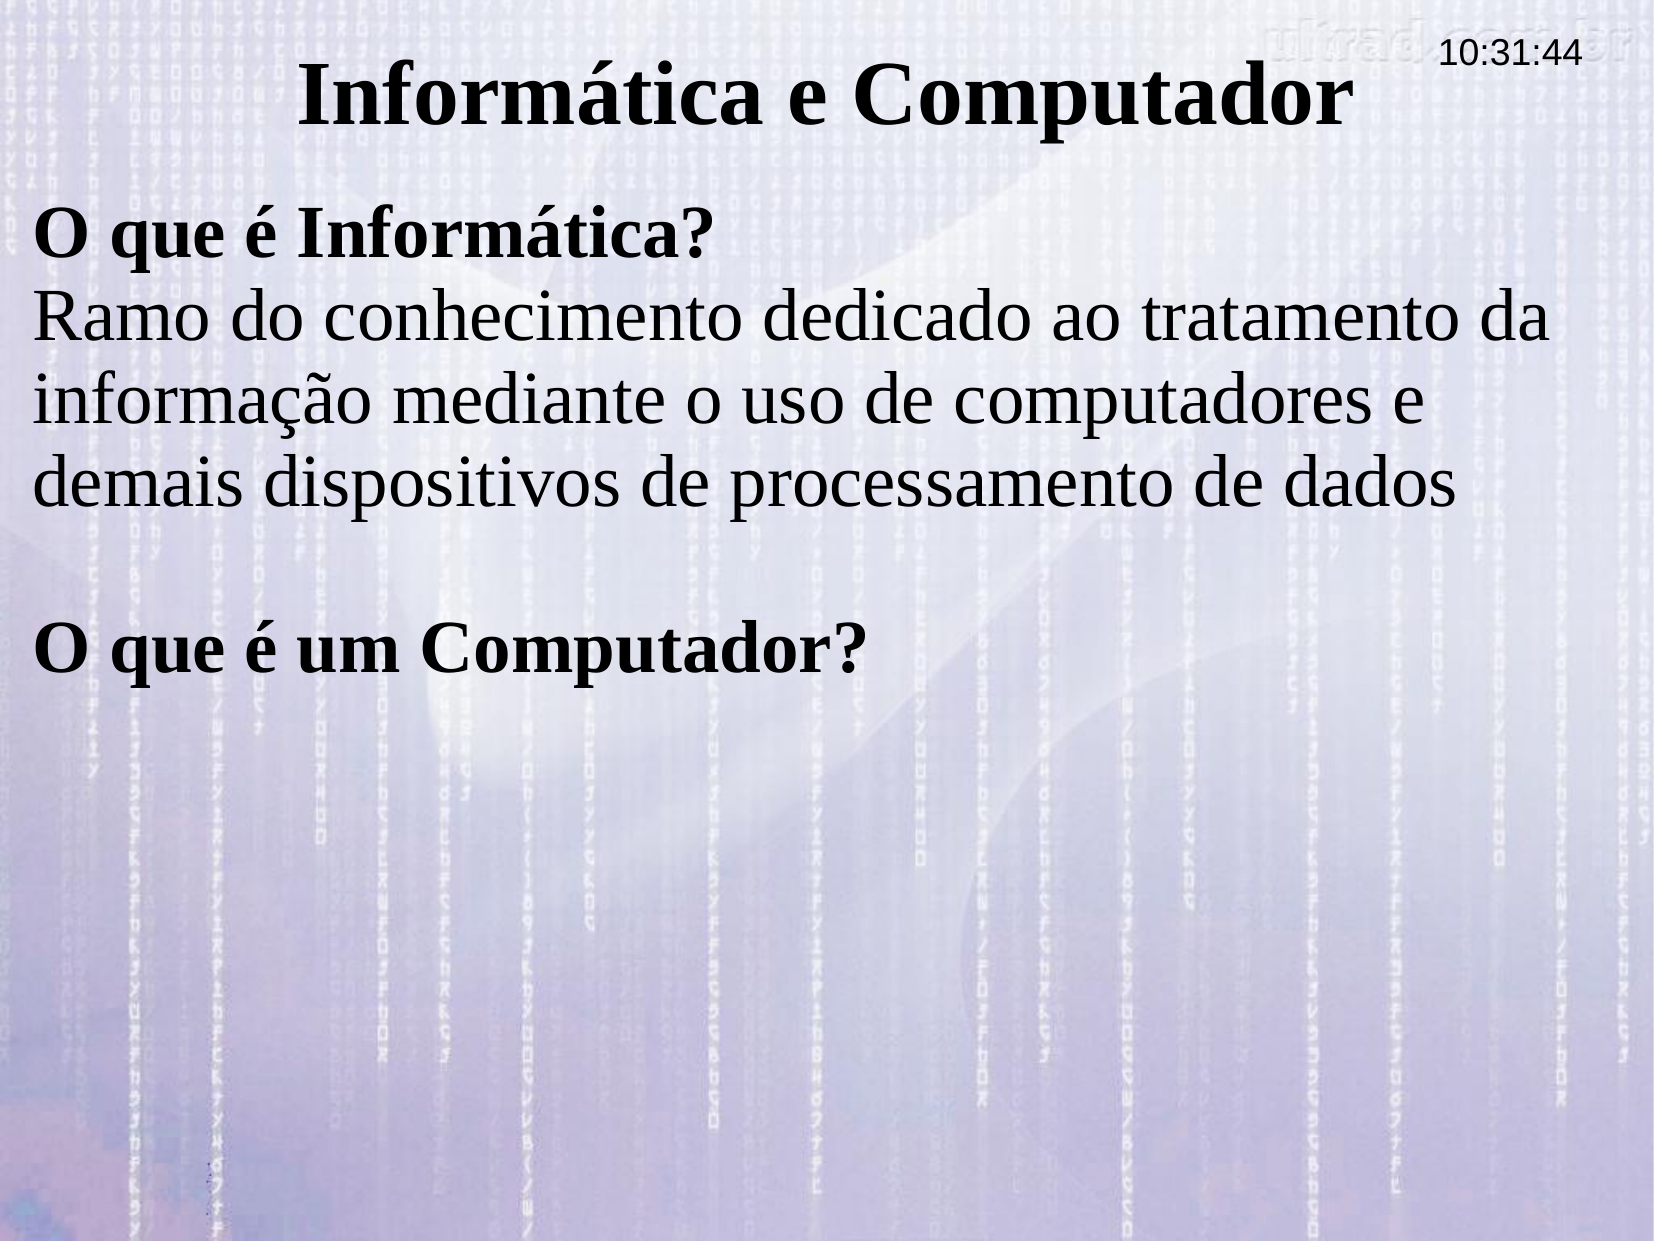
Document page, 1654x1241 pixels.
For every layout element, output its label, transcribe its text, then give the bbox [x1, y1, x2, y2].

text_box 11:21:03 [1423, 23, 1631, 94]
picture [0, 0, 1654, 1241]
text_box Informática e Computador [29, 35, 1625, 171]
text_box O que é Informática? Ramo do conhecimento dedicado ao tratamento da informação mediante o uso de computadores e demais dispositivos de processamento de dados O que é um Computador? [17, 183, 1625, 848]
